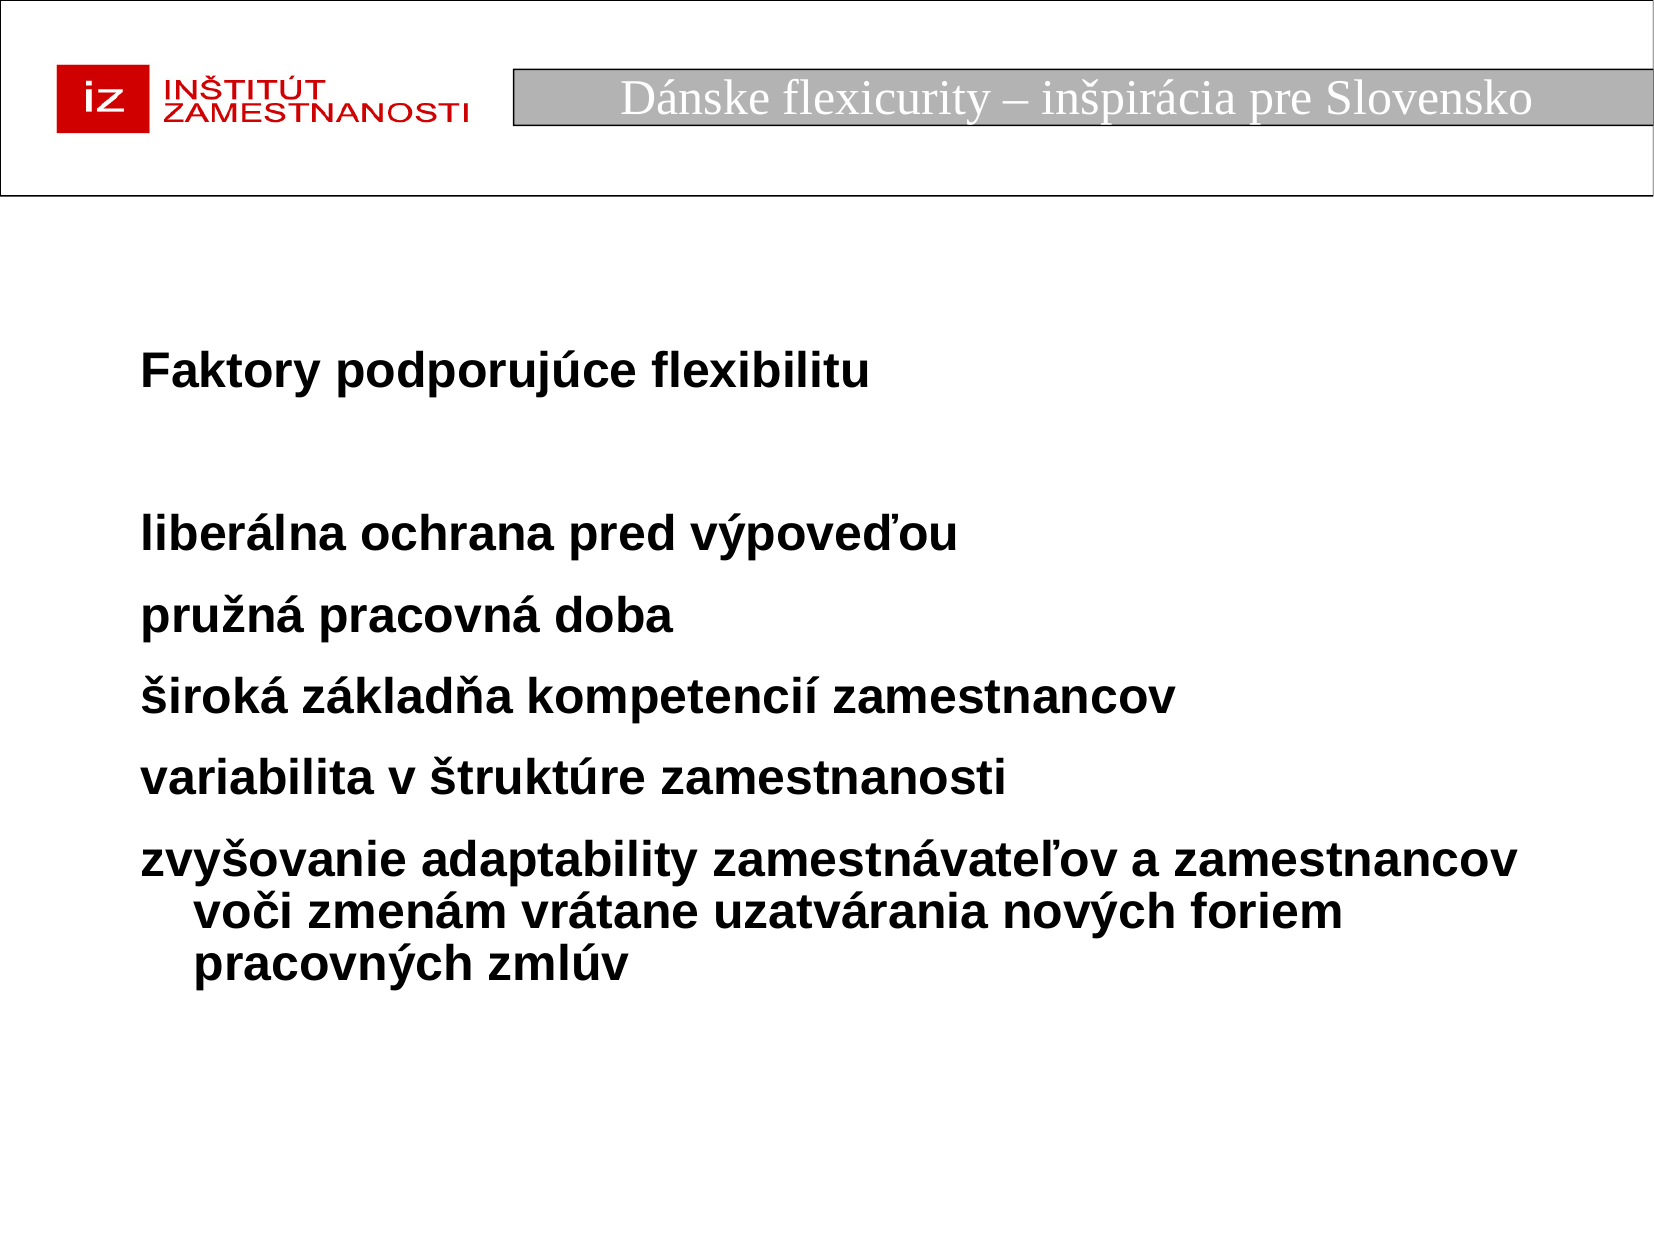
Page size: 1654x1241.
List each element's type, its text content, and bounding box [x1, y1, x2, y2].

picture [5, 5, 518, 190]
text_box Dánske flexicurity – inšpirácia pre Slovensko [513, 69, 1654, 126]
list Faktory podporujúce flexibilitu liberálna ochrana pred výpoveďou pružná pracovná doba široká základňa kompetencií zamestnancov variabilita v štruktúre zamestnanosti zvyšovanie adaptability zamestnávateľov a zamestnancov voči zmenám vrátane uzatvárania nových foriem pracovných zmlúv [123, 346, 1536, 1128]
text_box [0, 0, 1654, 196]
